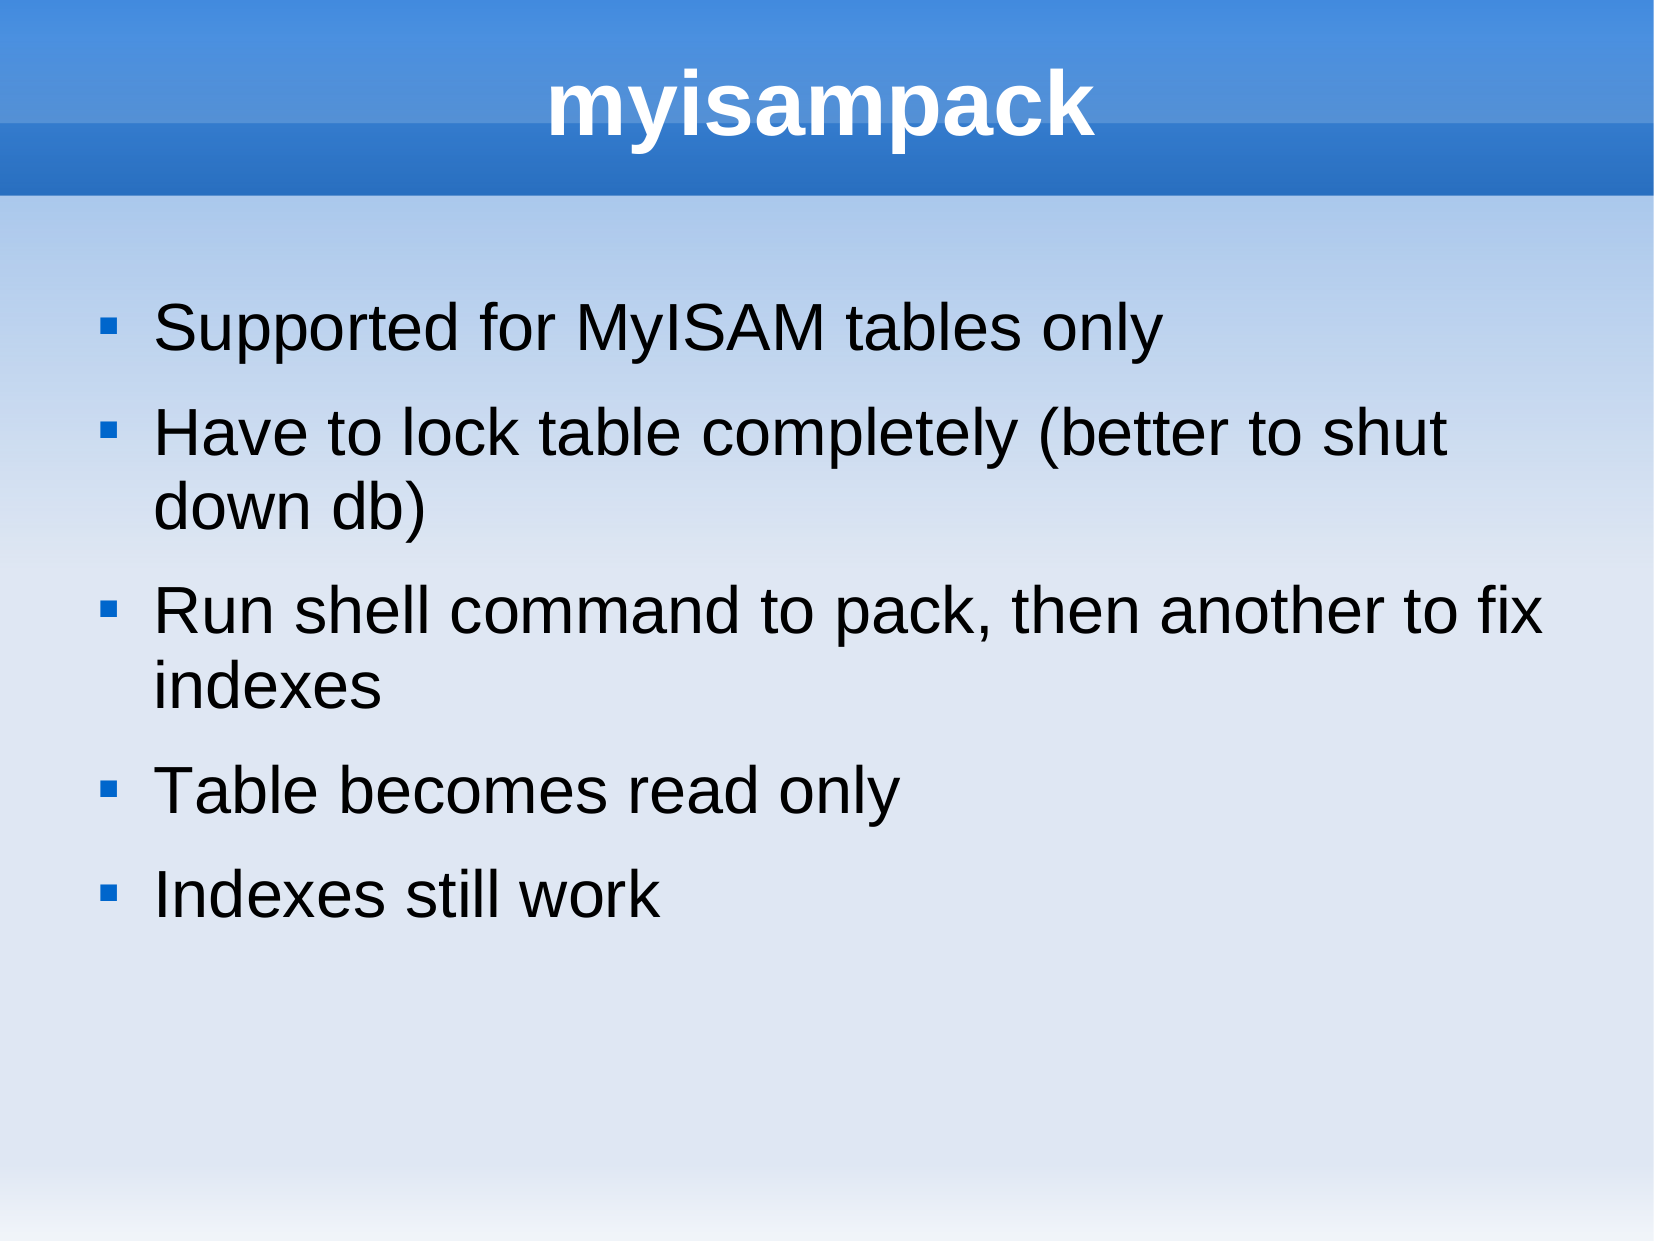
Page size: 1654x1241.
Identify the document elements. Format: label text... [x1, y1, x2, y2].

picture [0, 0, 1654, 1241]
title myisampack [76, 0, 1565, 208]
list Supported for MyISAM tables only Have to lock table completely (better to shut down db) Run shell command to pack, then another to fix indexes Table becomes read only Indexes still work [82, 290, 1571, 1109]
